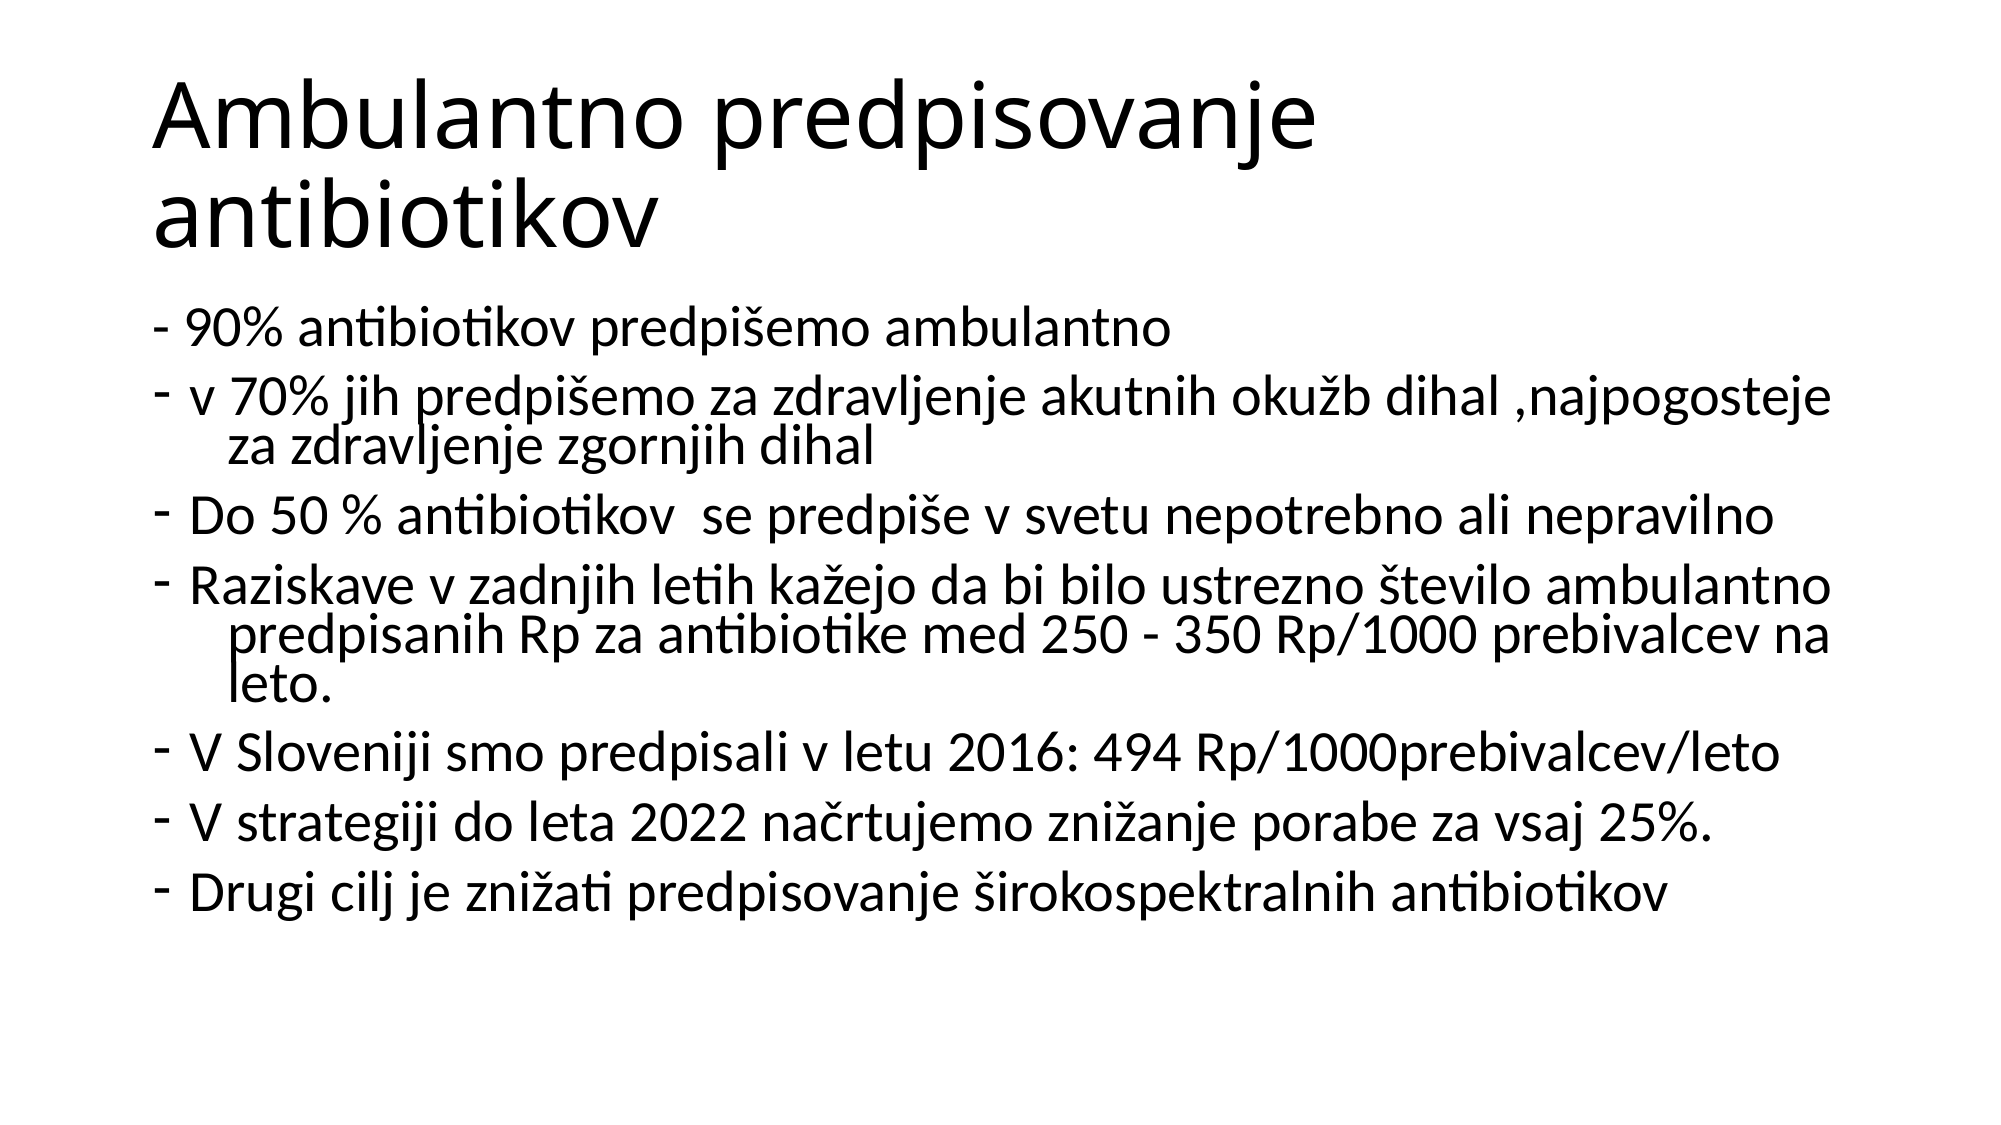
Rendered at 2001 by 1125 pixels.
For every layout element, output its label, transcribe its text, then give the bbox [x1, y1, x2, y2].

title Ambulantno predpisovanje antibiotikov [137, 59, 1863, 278]
list - 90% antibiotikov predpišemo ambulantno v 70% jih predpišemo za zdravljenje akutnih okužb dihal ,najpogosteje za zdravljenje zgornjih dihal Do 50 % antibiotikov se predpiše v svetu nepotrebno ali nepravilno Raziskave v zadnjih letih kažejo da bi bilo ustrezno število ambulantno predpisanih Rp za antibiotike med 250 - 350 Rp/1000 prebivalcev na leto. V Sloveniji smo predpisali v letu 2016: 494 Rp/1000prebivalcev/leto V strategiji do leta 2022 načrtujemo znižanje porabe za vsaj 25%. Drugi cilj je znižati predpisovanje širokospektralnih antibiotikov [137, 299, 1863, 1014]
